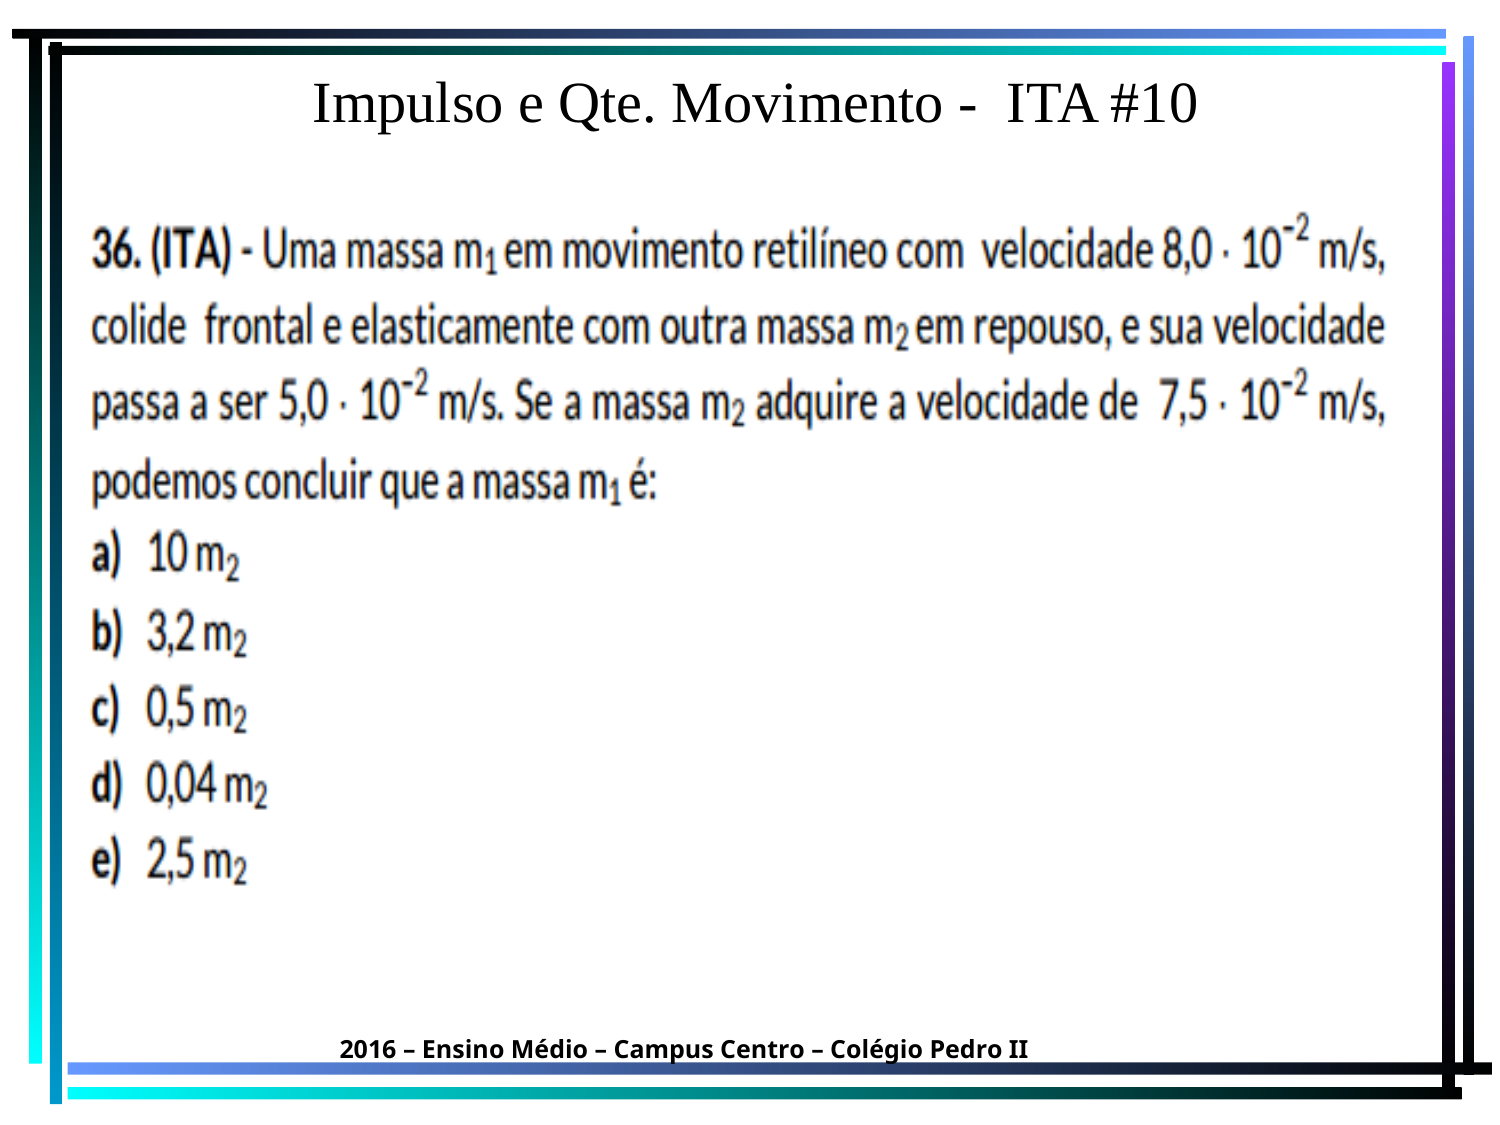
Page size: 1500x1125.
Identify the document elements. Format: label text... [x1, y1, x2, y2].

picture [0, 0, 1500, 1125]
text_box 2016 – Ensino Médio – Campus Centro – Colégio Pedro II [324, 1027, 1045, 1073]
title Impulso e Qte. Movimento - ITA #10 [118, 59, 1394, 148]
